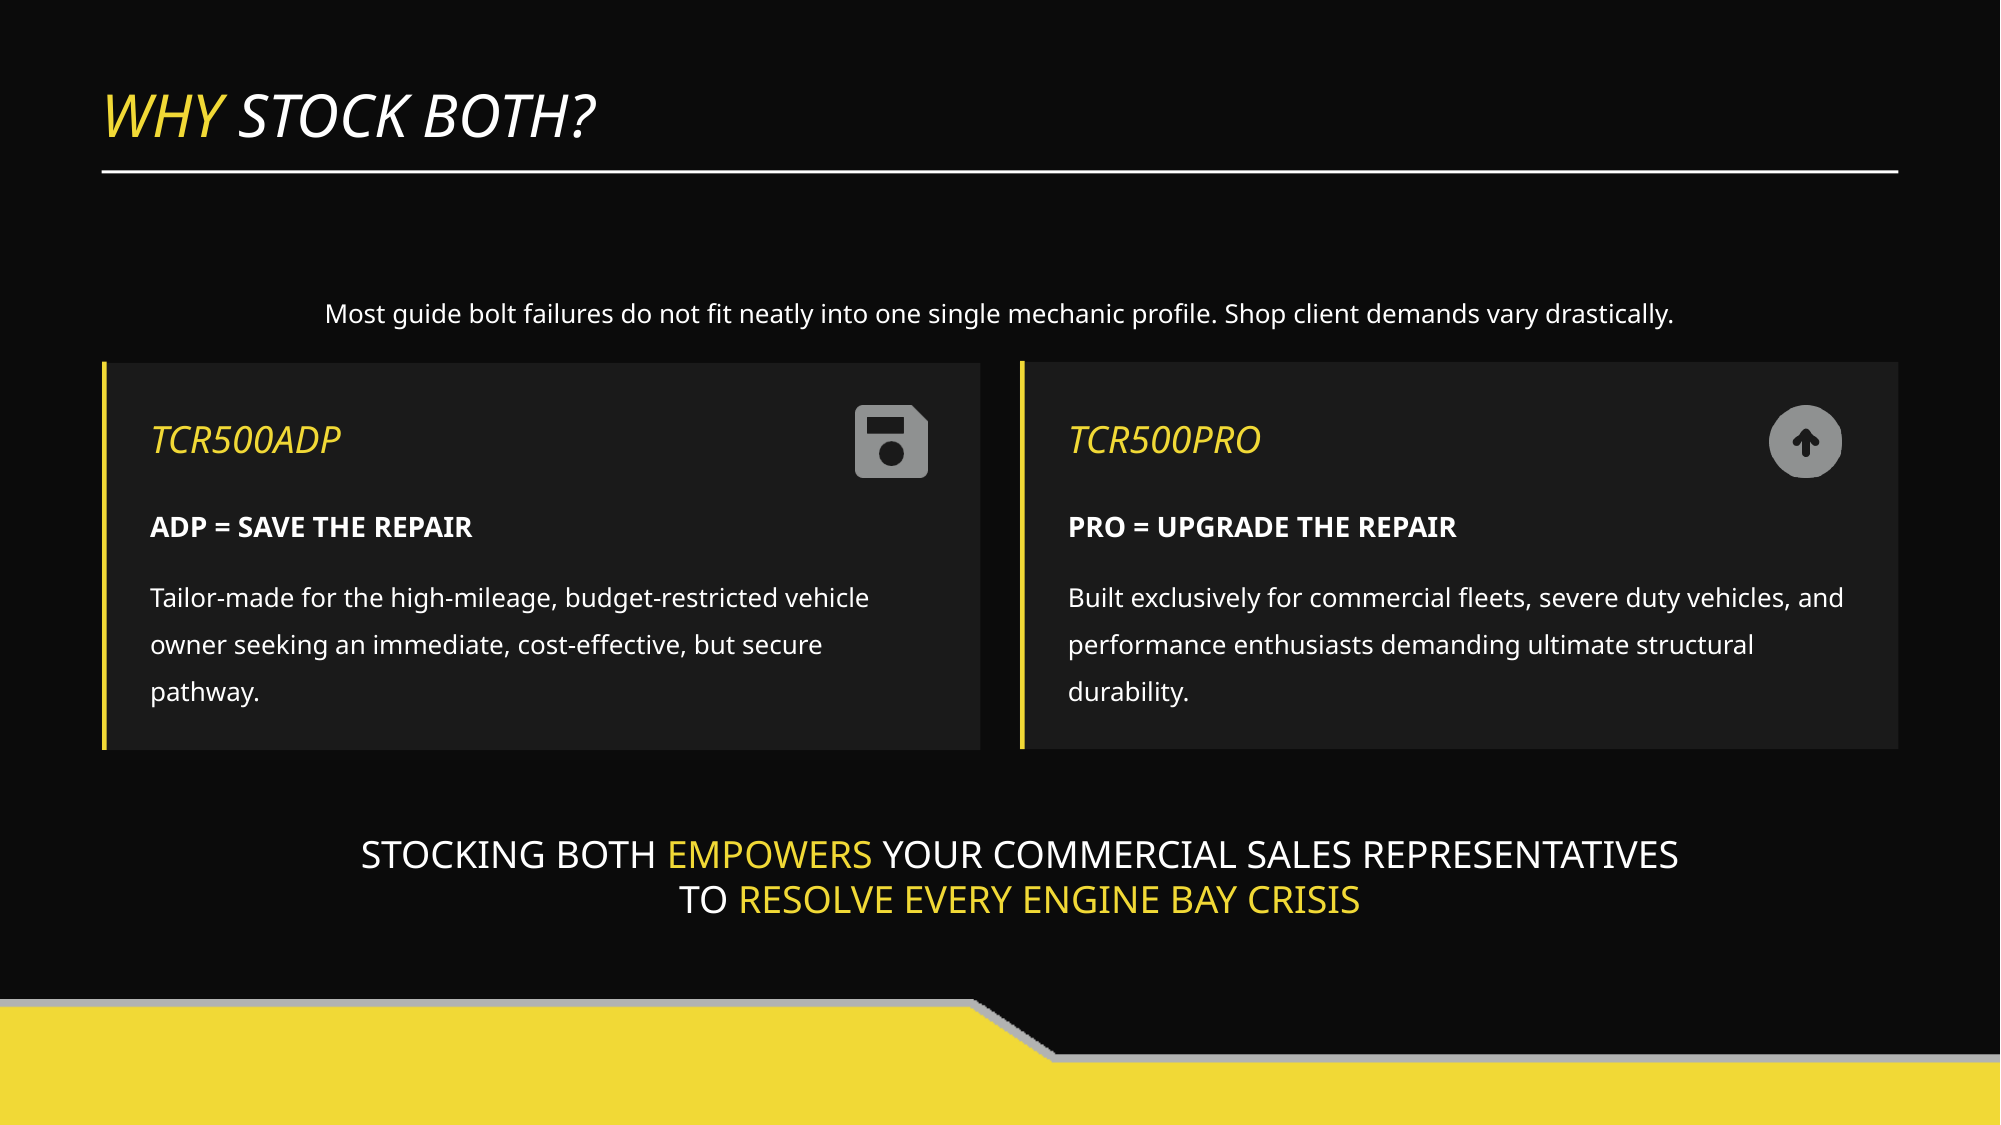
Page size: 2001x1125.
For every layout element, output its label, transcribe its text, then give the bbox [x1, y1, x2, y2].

picture [0, 999, 2000, 1125]
text_box Tailor-made for the high-mileage, budget-restricted vehicle owner seeking an immediate, cost-effective, but secure pathway. [150, 566, 933, 707]
picture [1769, 405, 1842, 478]
text_box Built exclusively for commercial fleets, severe duty vehicles, and performance enthusiasts demanding ultimate structural durability. [1067, 566, 1850, 707]
text_box [101, 361, 981, 751]
text_box WHY STOCK BOTH? [101, 78, 1989, 150]
text_box Most guide bolt failures do not fit neatly into one single mechanic profile. Shop client demands vary drastically. [101, 282, 1899, 329]
picture [855, 405, 928, 478]
text_box STOCKING BOTH EMPOWERS YOUR COMMERCIAL SALES REPRESENTATIVES TO RESOLVE EVERY ENGINE BAY CRISIS [335, 831, 1705, 922]
text_box TCR500ADP [150, 415, 410, 462]
text_box TCR500PRO [1067, 415, 1326, 462]
text_box PRO = UPGRADE THE REPAIR [1067, 492, 1850, 544]
text_box [1019, 360, 1899, 750]
text_box [101, 170, 1899, 174]
text_box ADP = SAVE THE REPAIR [150, 492, 933, 544]
